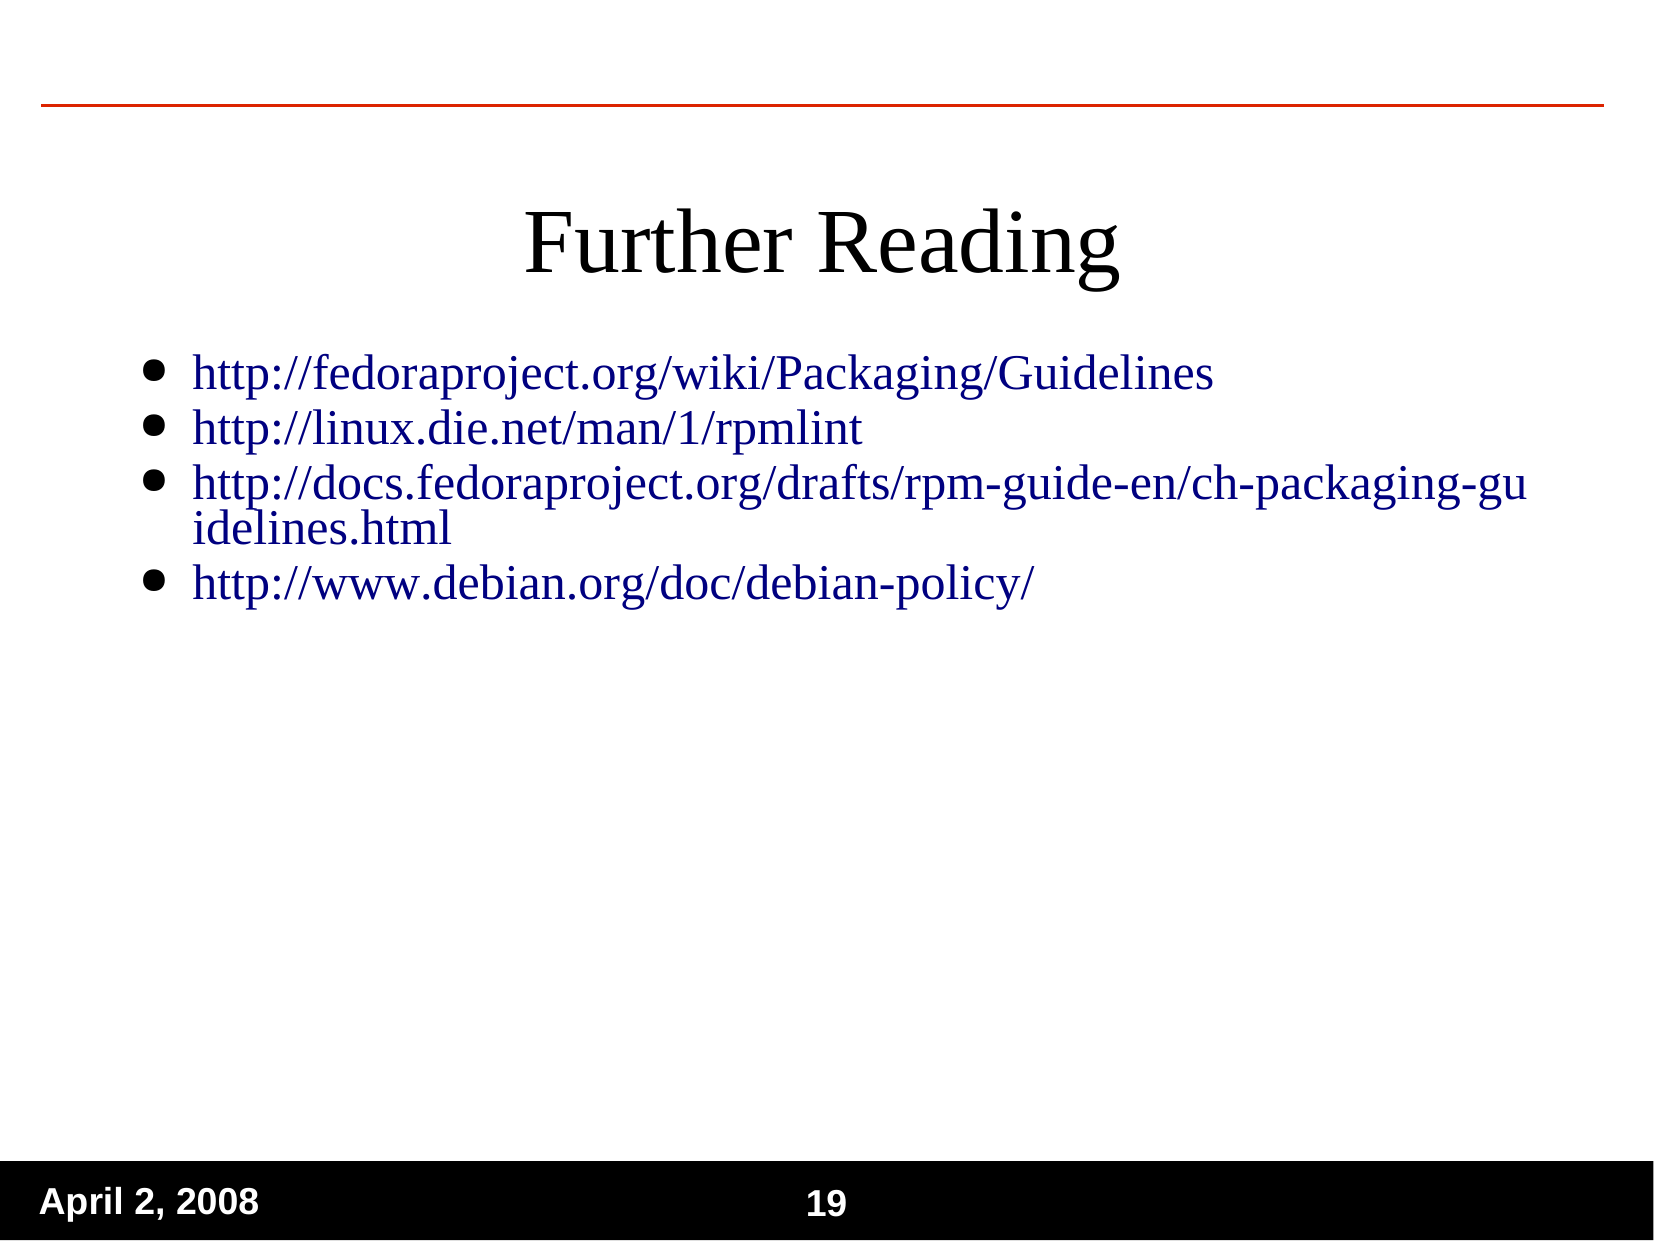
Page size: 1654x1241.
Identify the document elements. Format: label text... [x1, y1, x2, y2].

title Further Reading [117, 137, 1530, 346]
list http://fedoraproject.org/wiki/Packaging/Guidelines http://linux.die.net/man/1/rpmlint http://docs.fedoraproject.org/drafts/rpm-guide-en/ch-packaging-guidelines.html http://www.debian.org/doc/debian-policy/ [121, 344, 1534, 1127]
